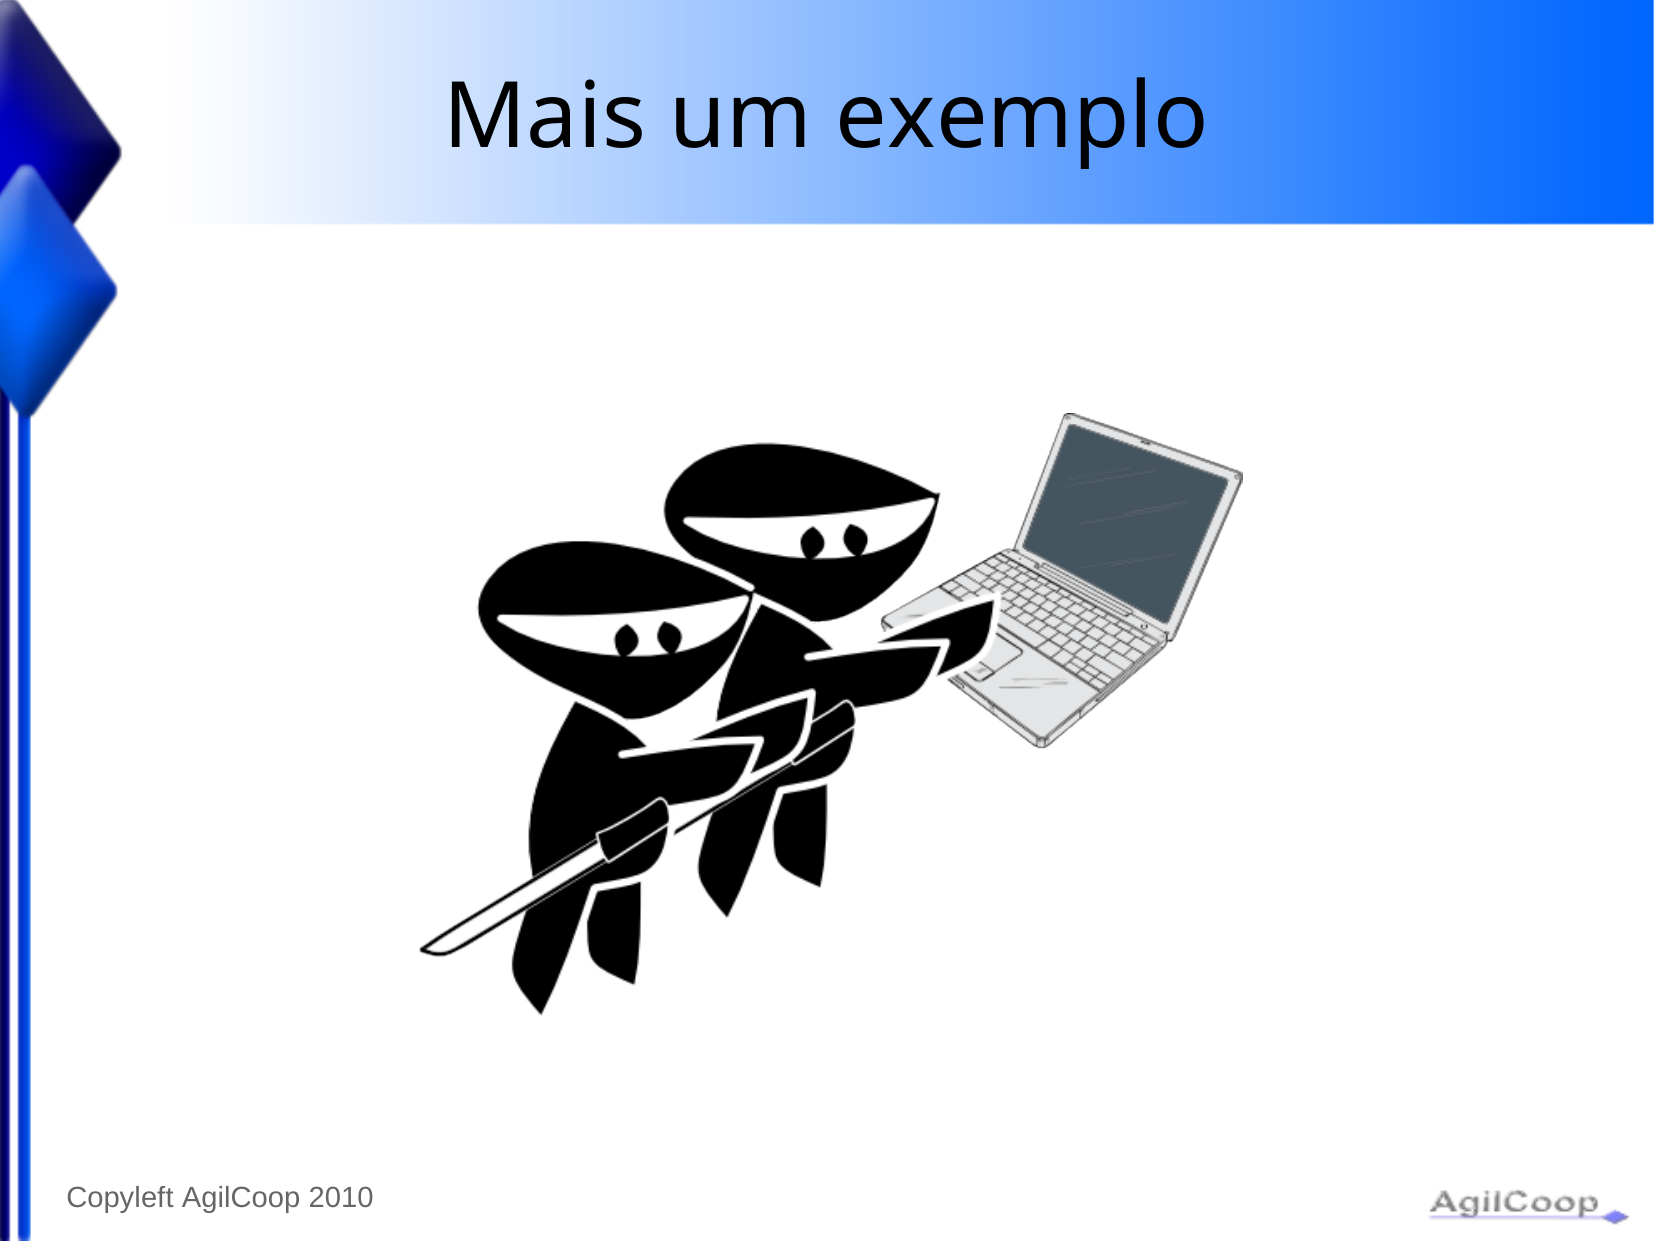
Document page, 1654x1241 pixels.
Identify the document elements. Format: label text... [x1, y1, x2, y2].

picture [0, 0, 1654, 1241]
title Mais um exemplo [82, 8, 1571, 216]
